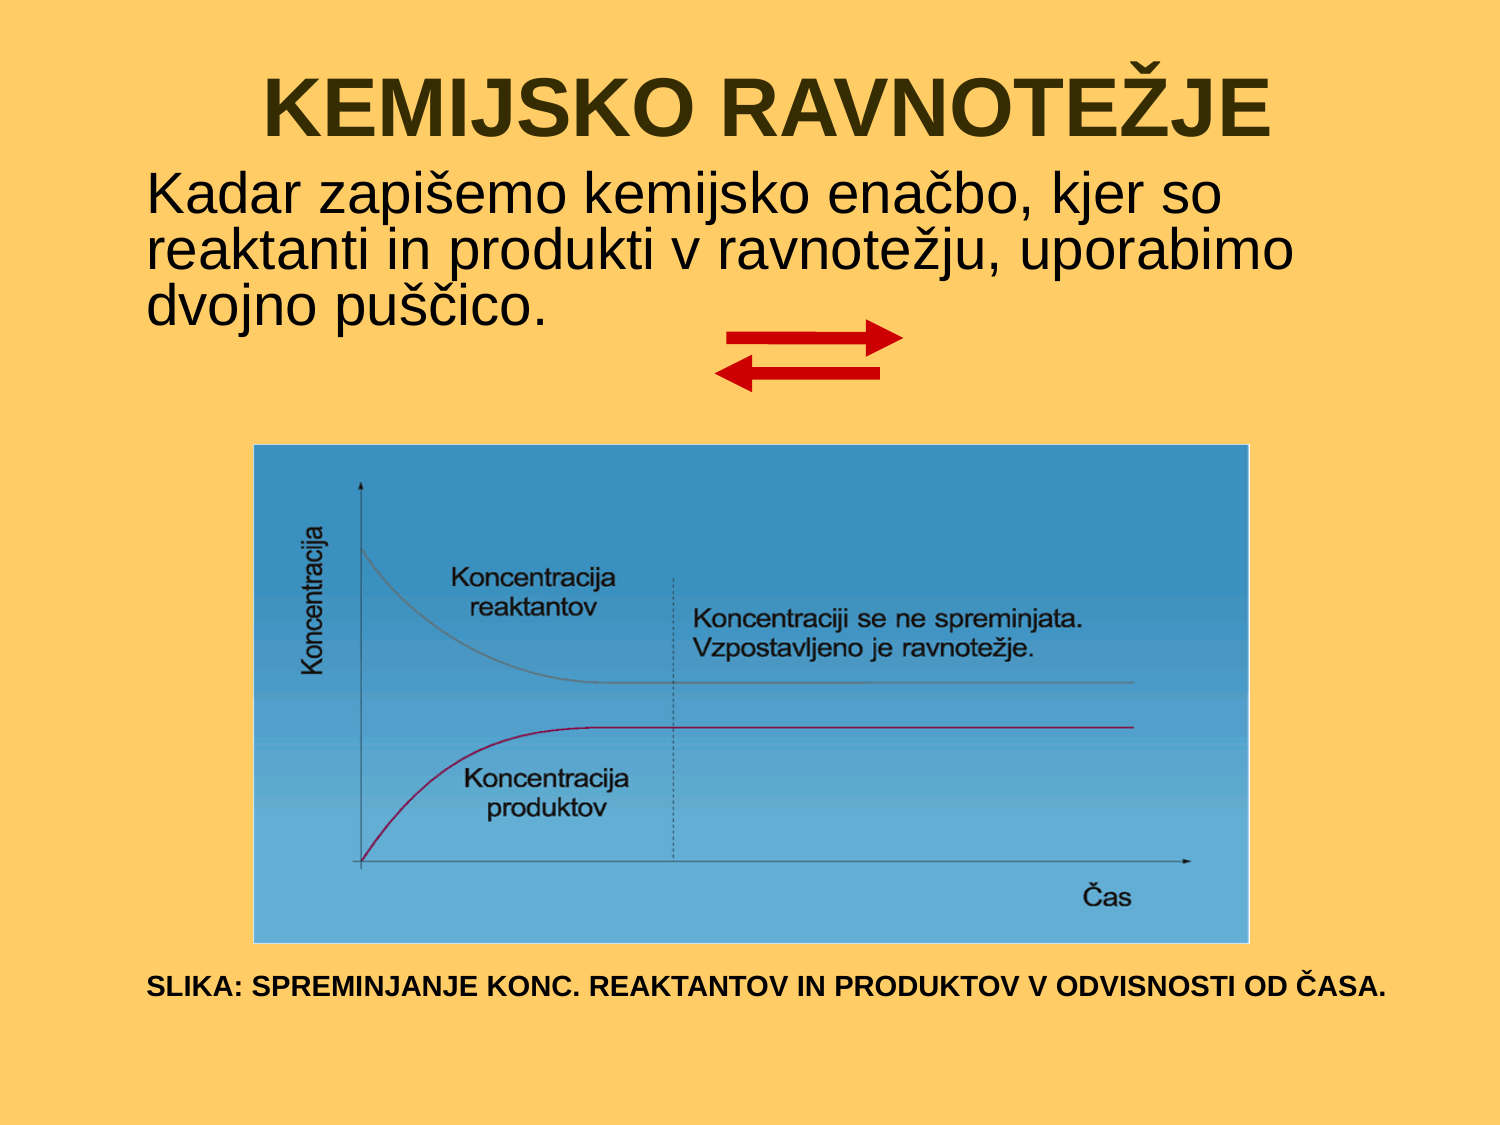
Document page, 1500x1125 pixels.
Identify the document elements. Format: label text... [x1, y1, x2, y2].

list Kadar zapišemo kemijsko enačbo, kjer so reaktanti in produkti v ravnotežju, uporabimo dvojno puščico. SLIKA: SPREMINJANJE KONC. REAKTANTOV IN PRODUKTOV V ODVISNOSTI OD ČASA. [75, 160, 1459, 1083]
title KEMIJSKO RAVNOTEŽJE [183, 45, 1353, 160]
picture [253, 444, 1250, 944]
